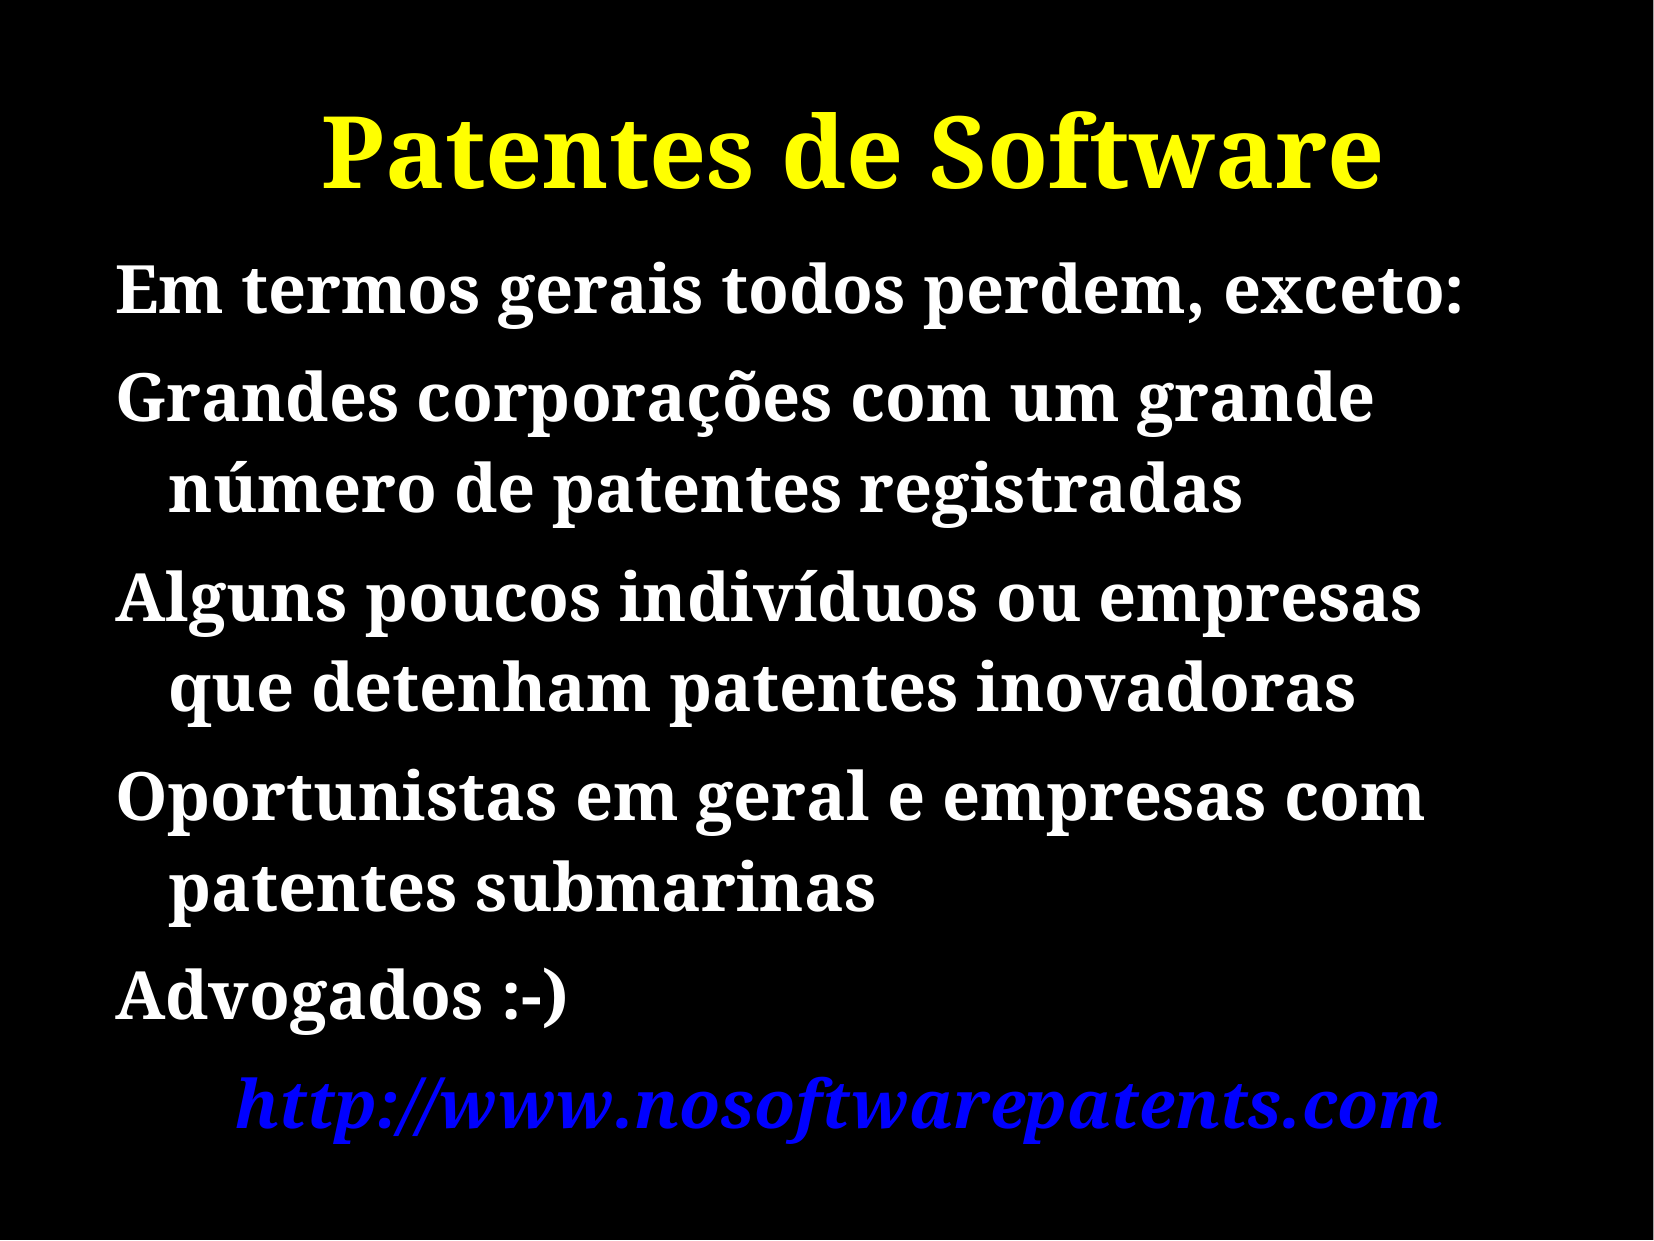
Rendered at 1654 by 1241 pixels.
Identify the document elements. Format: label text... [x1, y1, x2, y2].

list Em termos gerais todos perdem, exceto: Grandes corporações com um grande número de patentes registradas Alguns poucos indivíduos ou empresas que detenham patentes inovadoras Oportunistas em geral e empresas com patentes submarinas Advogados :-) http://www.nosoftwarepatents.com [97, 242, 1565, 1241]
title Patentes de Software [218, 56, 1489, 242]
